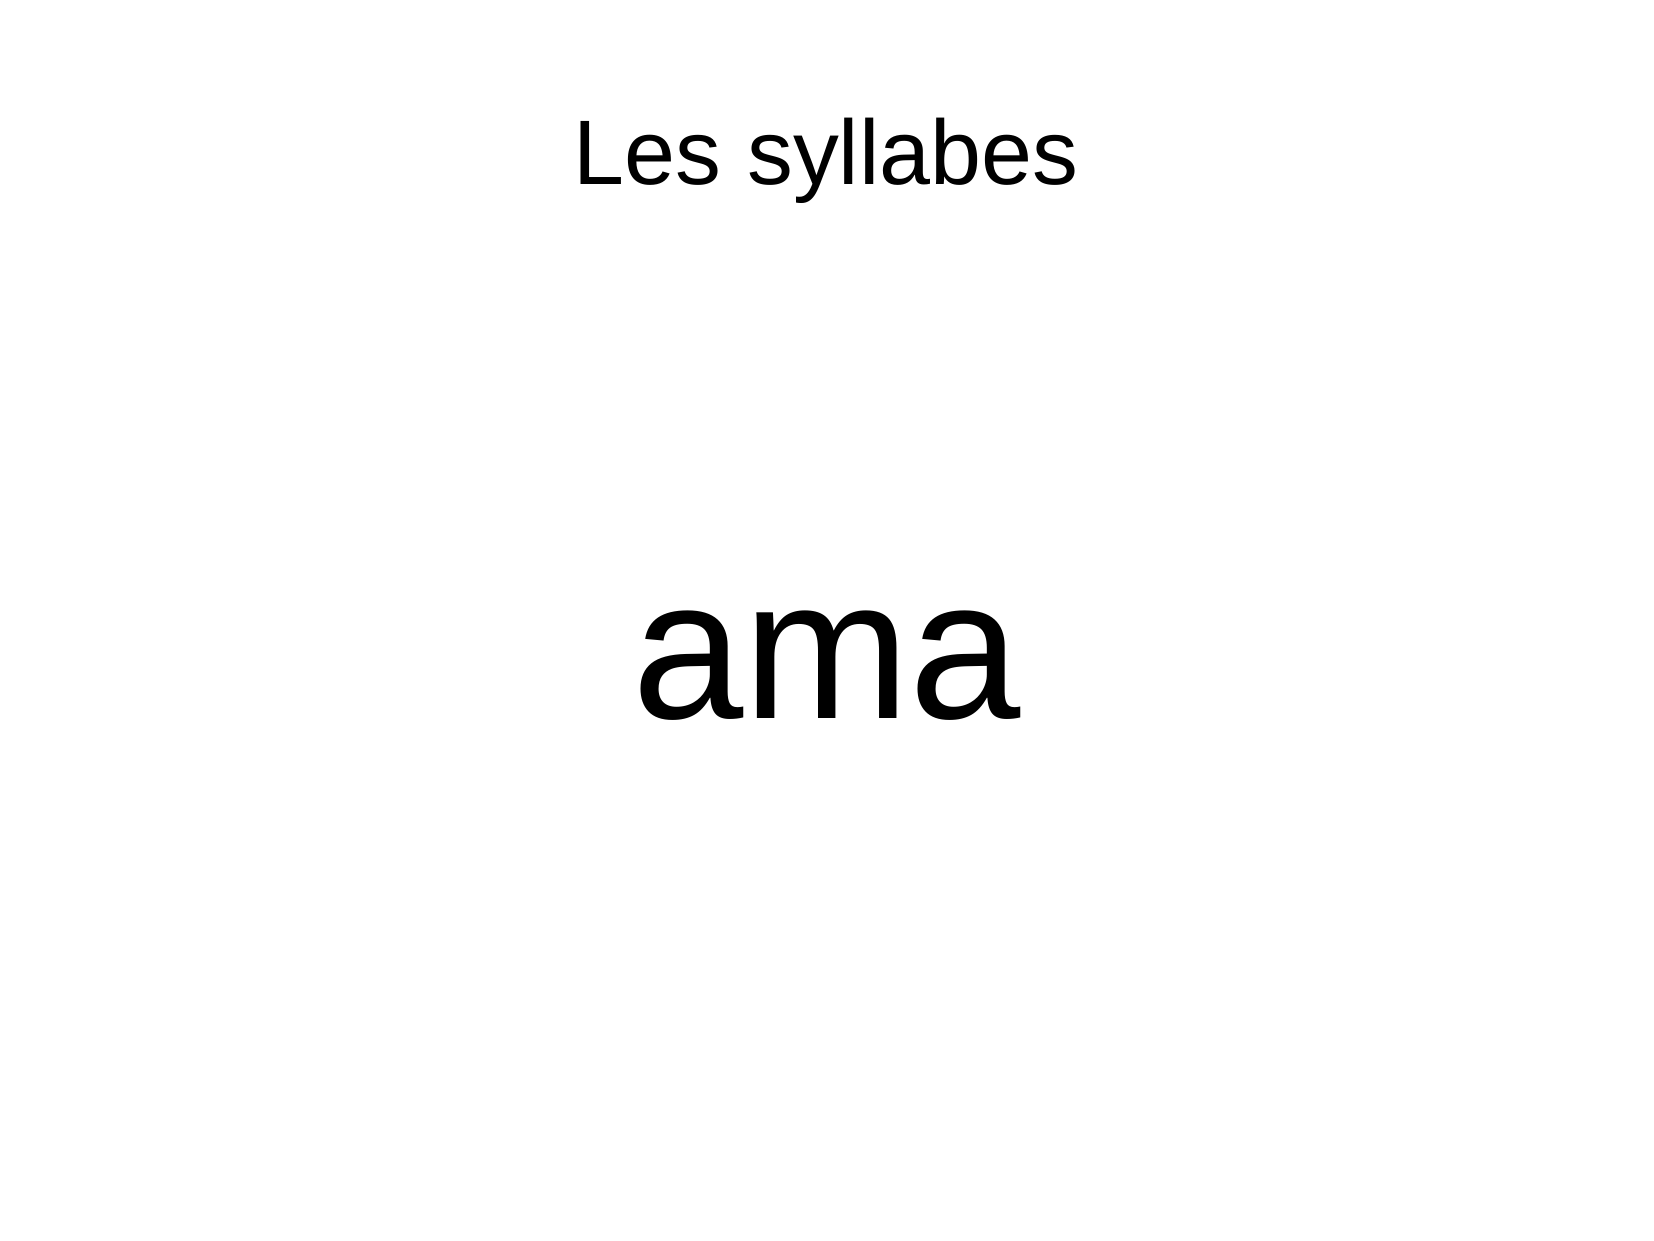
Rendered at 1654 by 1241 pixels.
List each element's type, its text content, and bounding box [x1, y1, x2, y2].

subtitle ama [82, 290, 1571, 1010]
title Les syllabes [82, 49, 1571, 257]
